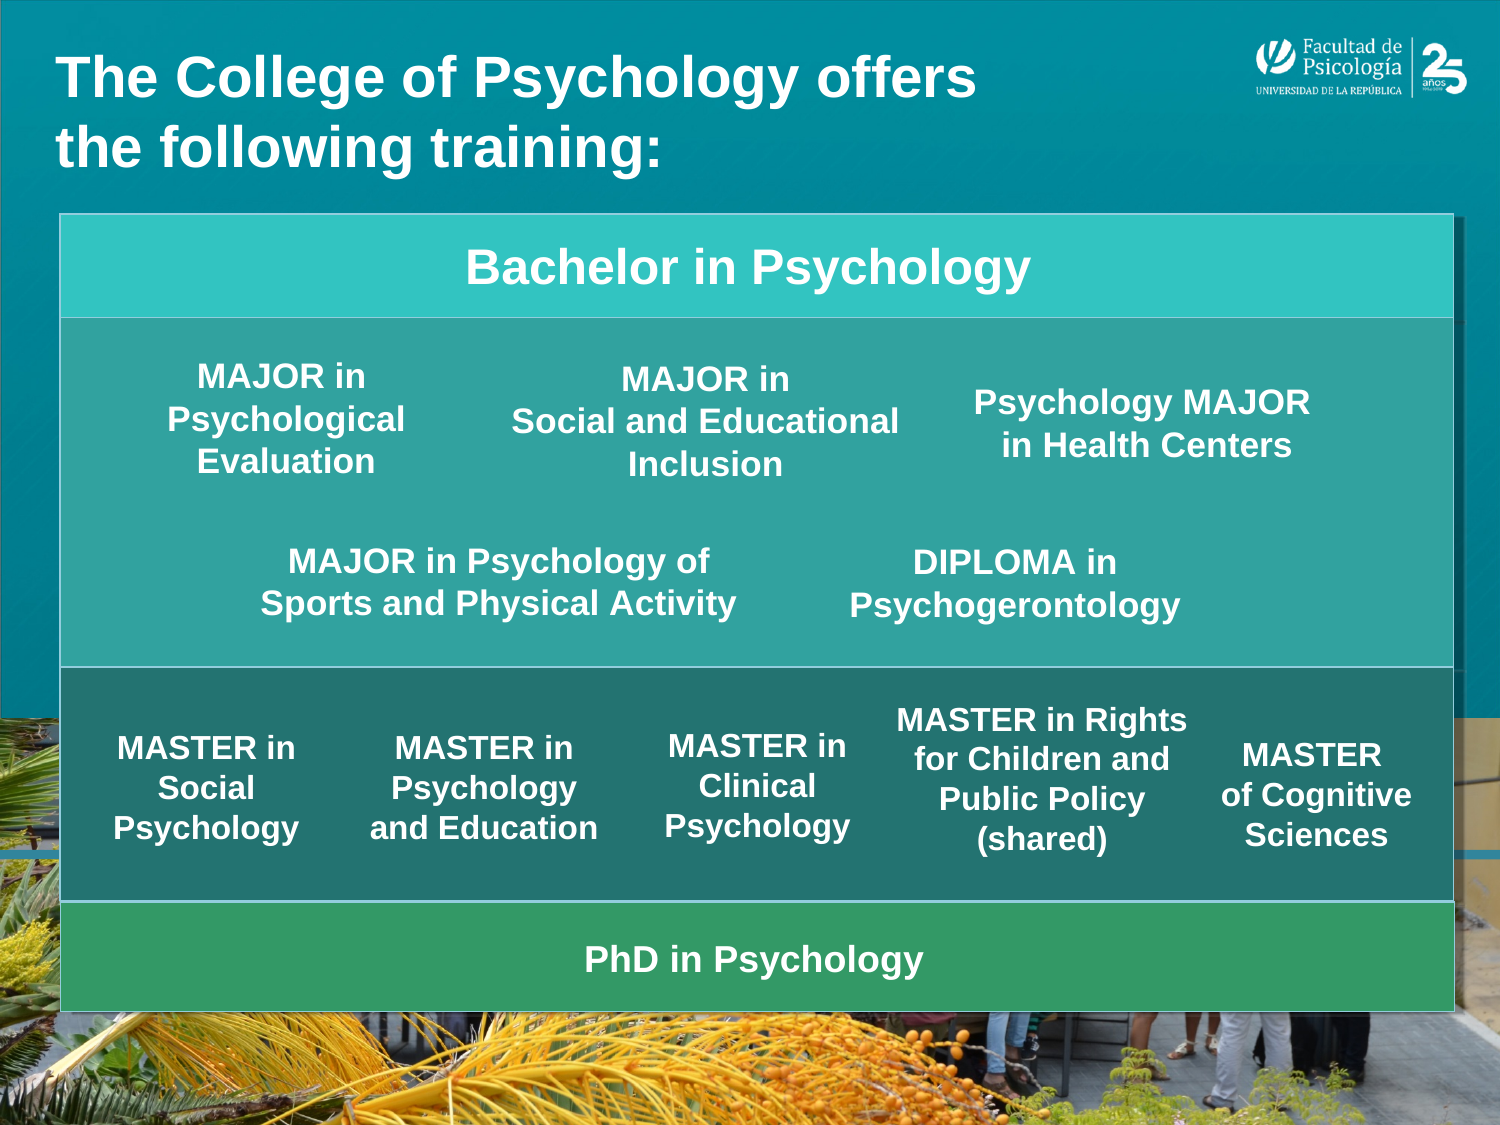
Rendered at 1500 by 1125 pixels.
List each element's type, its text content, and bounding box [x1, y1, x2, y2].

text_box [60, 902, 1455, 1012]
text_box Psychology MAJOR in Health Centers [993, 371, 1406, 473]
text_box MASTER in Rights for Children and Public Policy (shared) [874, 690, 1211, 866]
text_box Bachelor in Psychology [450, 227, 1047, 303]
text_box [59, 213, 1454, 901]
text_box MAJOR in Psychology of Sports and Physical Activity [212, 530, 786, 631]
text_box MASTER in Social Psychology [52, 718, 348, 854]
text_box DIPLOMA in Psychogerontology [785, 531, 1246, 632]
picture [0, 0, 1500, 849]
text_box MAJOR in Psychological Evaluation [147, 345, 426, 489]
text_box MASTER in Psychology and Education [348, 718, 621, 854]
picture [0, 860, 1500, 1125]
text_box MASTER of Cognitive Sciences [1162, 725, 1471, 861]
text_box The College of Psychology offers the following training: [41, 31, 1002, 176]
text_box PhD in Psychology [66, 927, 1442, 988]
text_box MASTER in Clinical Psychology [625, 716, 874, 852]
text_box MAJOR in Social and Educational Inclusion [419, 348, 993, 492]
